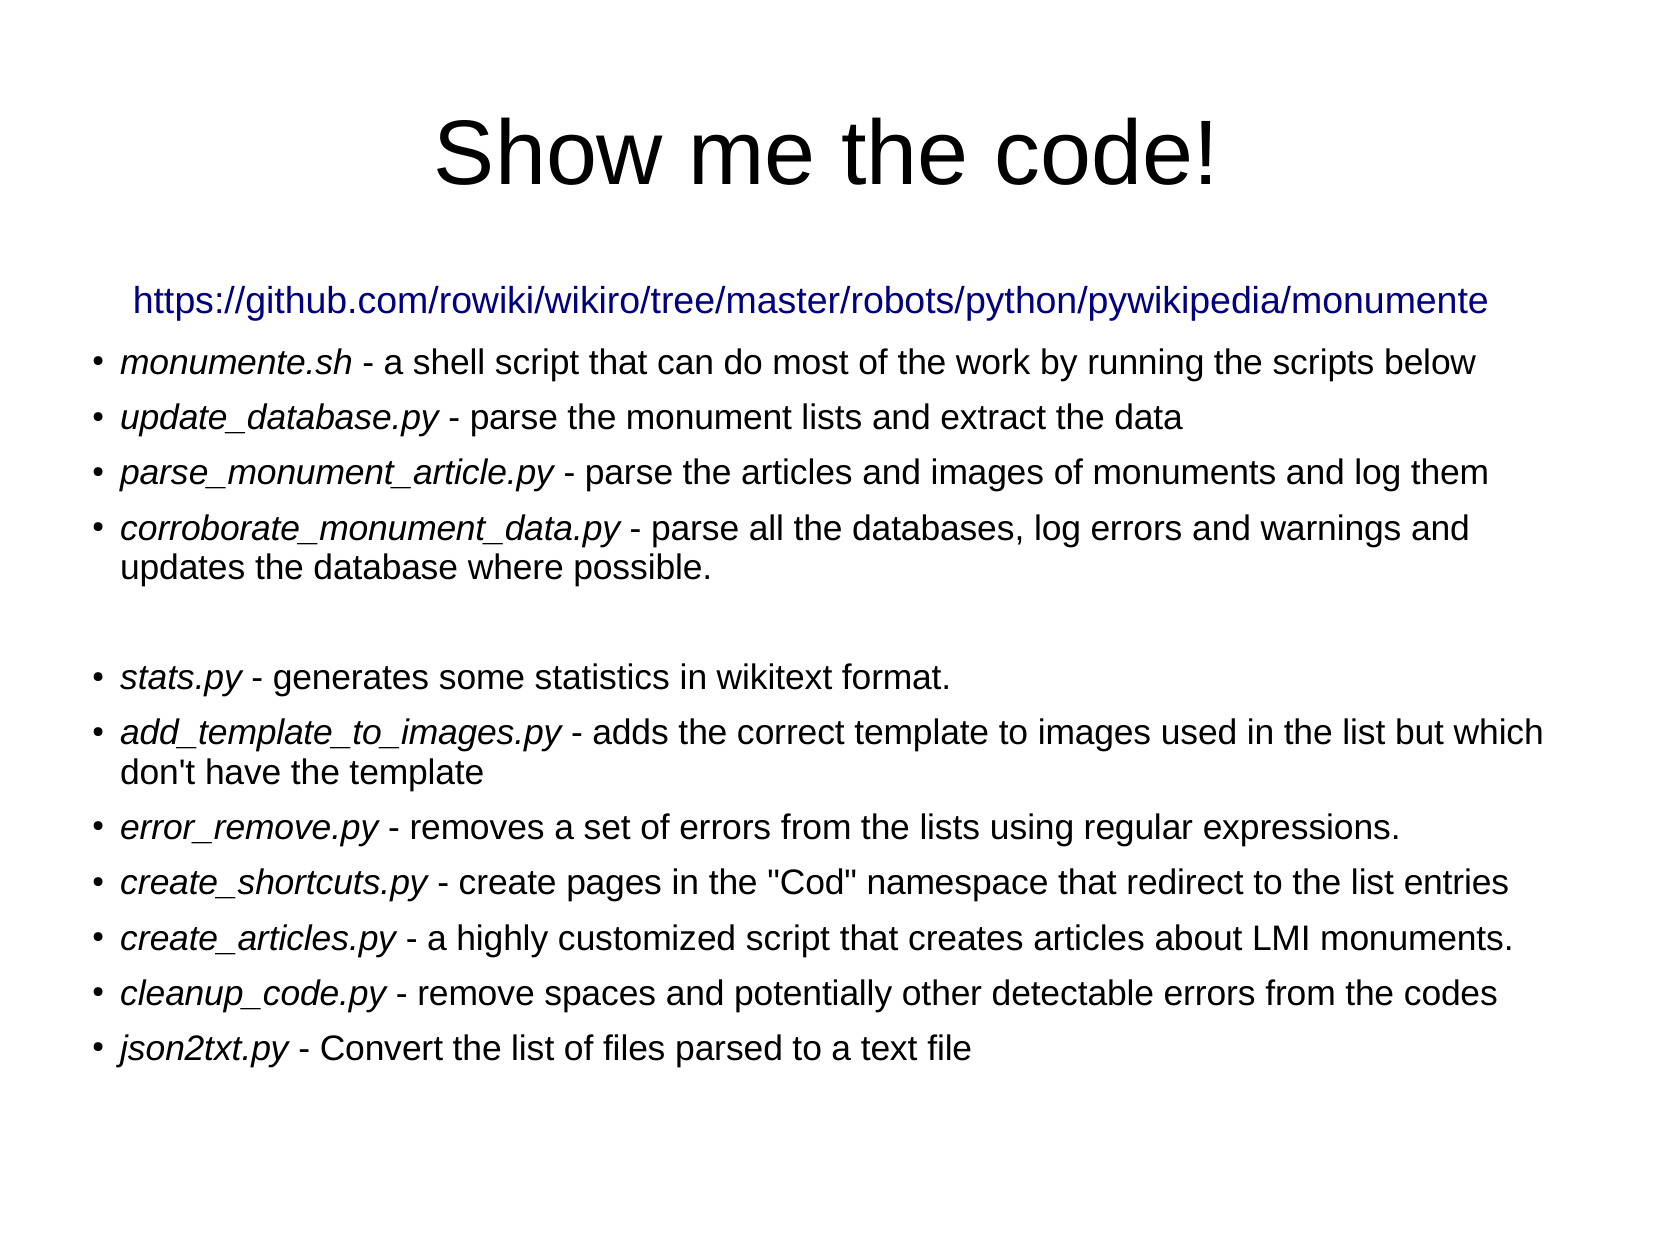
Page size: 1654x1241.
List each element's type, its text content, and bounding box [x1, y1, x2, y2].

list monumente.sh - a shell script that can do most of the work by running the scripts below update_database.py - parse the monument lists and extract the data parse_monument_article.py - parse the articles and images of monuments and log them corroborate_monument_data.py - parse all the databases, log errors and warnings and updates the database where possible. stats.py - generates some statistics in wikitext format. add_template_to_images.py - adds the correct template to images used in the list but which don't have the template error_remove.py - removes a set of errors from the lists using regular expressions. create_shortcuts.py - create pages in the "Cod" namespace that redirect to the list entries create_articles.py - a highly customized script that creates articles about LMI monuments. cleanup_code.py - remove spaces and potentially other detectable errors from the codes json2txt.py - Convert the list of files parsed to a text file [82, 342, 1571, 1205]
text_box https://github.com/rowiki/wikiro/tree/master/robots/python/pywikipedia/monumente [118, 271, 1502, 329]
title Show me the code! [82, 49, 1571, 257]
